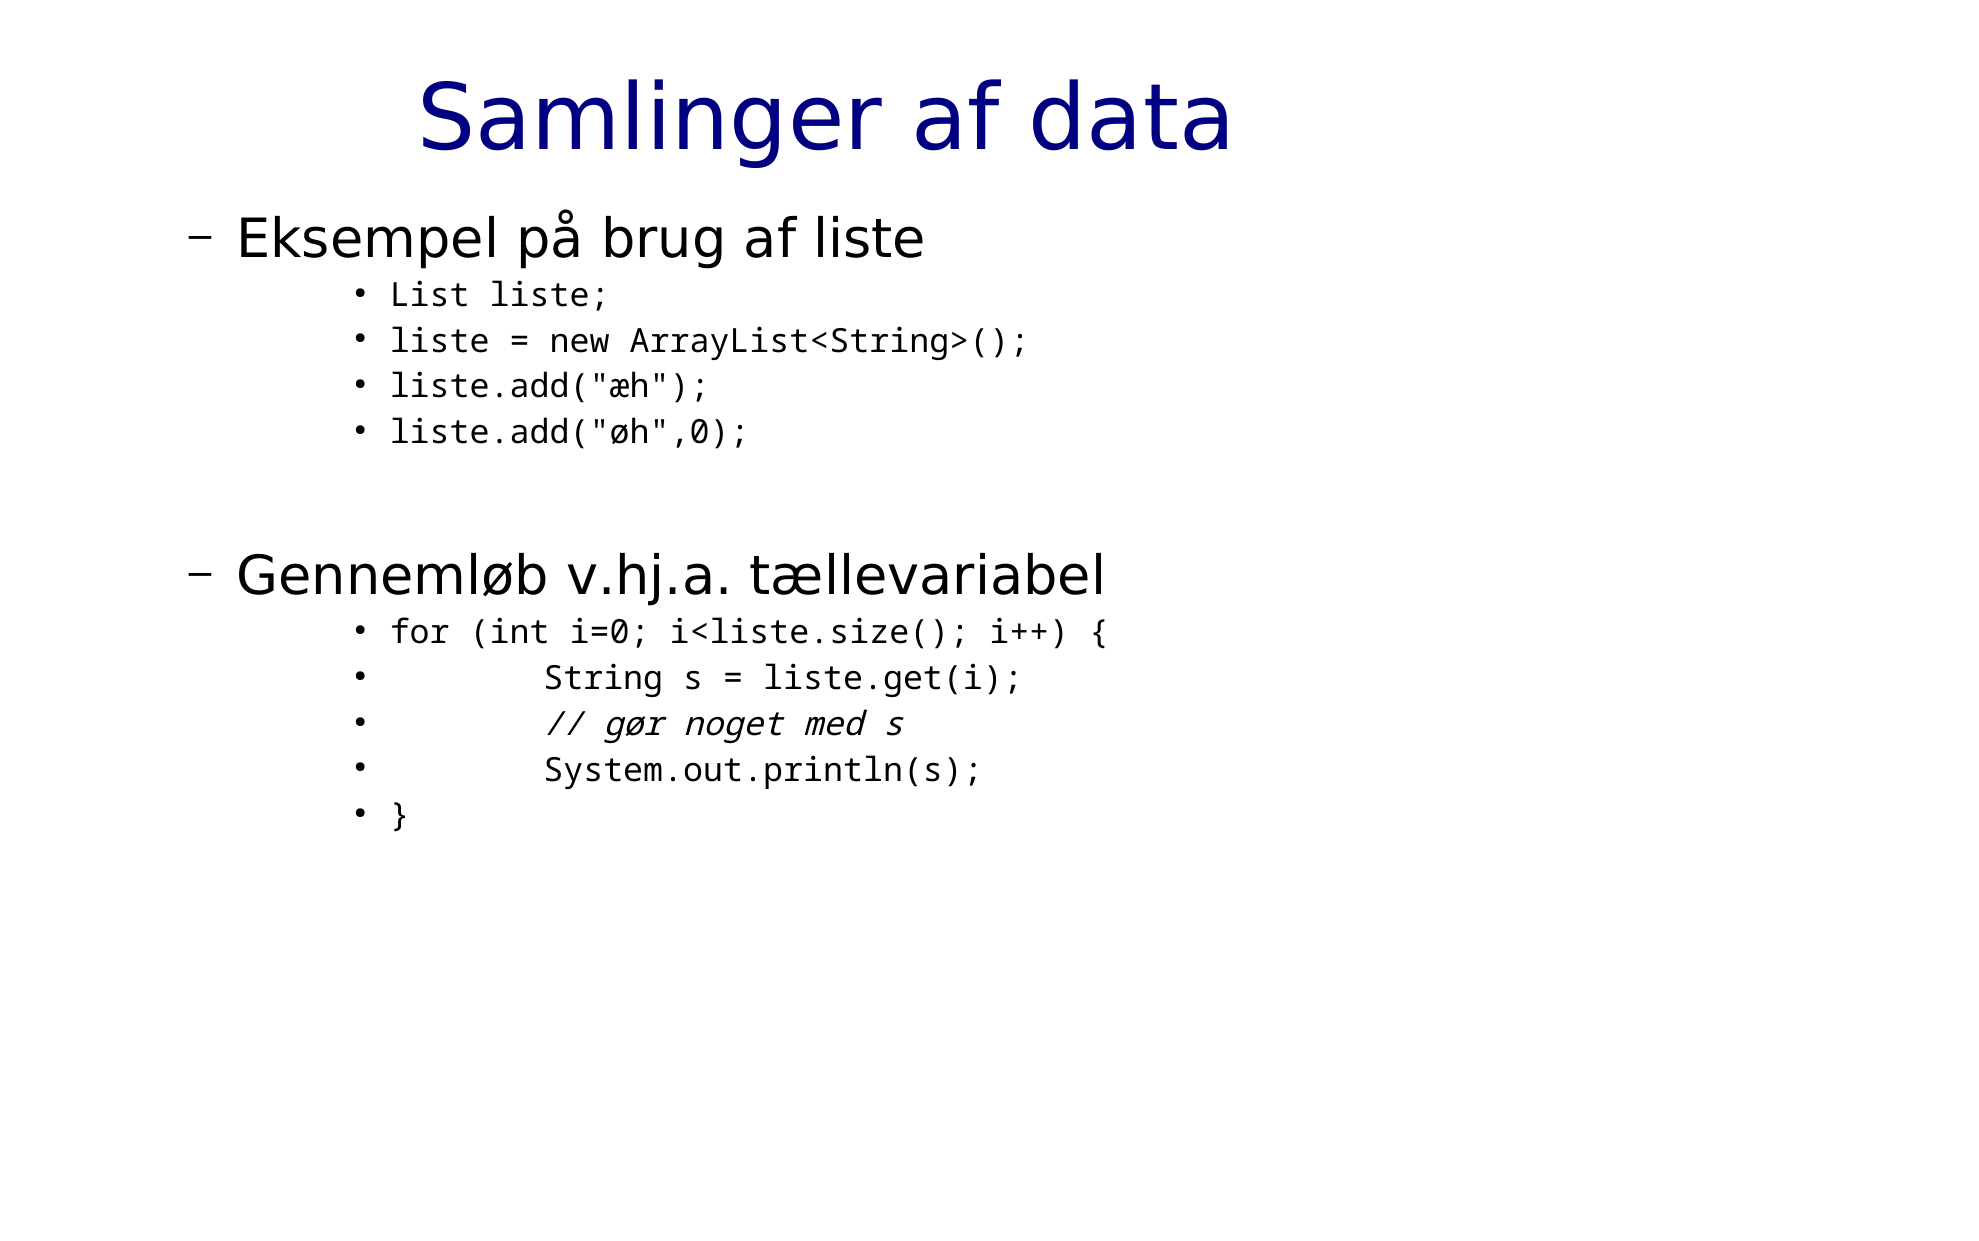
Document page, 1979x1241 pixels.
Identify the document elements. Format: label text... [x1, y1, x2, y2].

title Samlinger af data [105, 14, 1549, 222]
list Eksempel på brug af liste List liste; liste = new ArrayList<String>(); liste.add("æh"); liste.add("øh",0); Gennemløb v.hj.a. tællevariabel for (int i=0; i<liste.size(); i++) { String s = liste.get(i); // gør noget med s System.out.println(s); } [0, 207, 1435, 1188]
